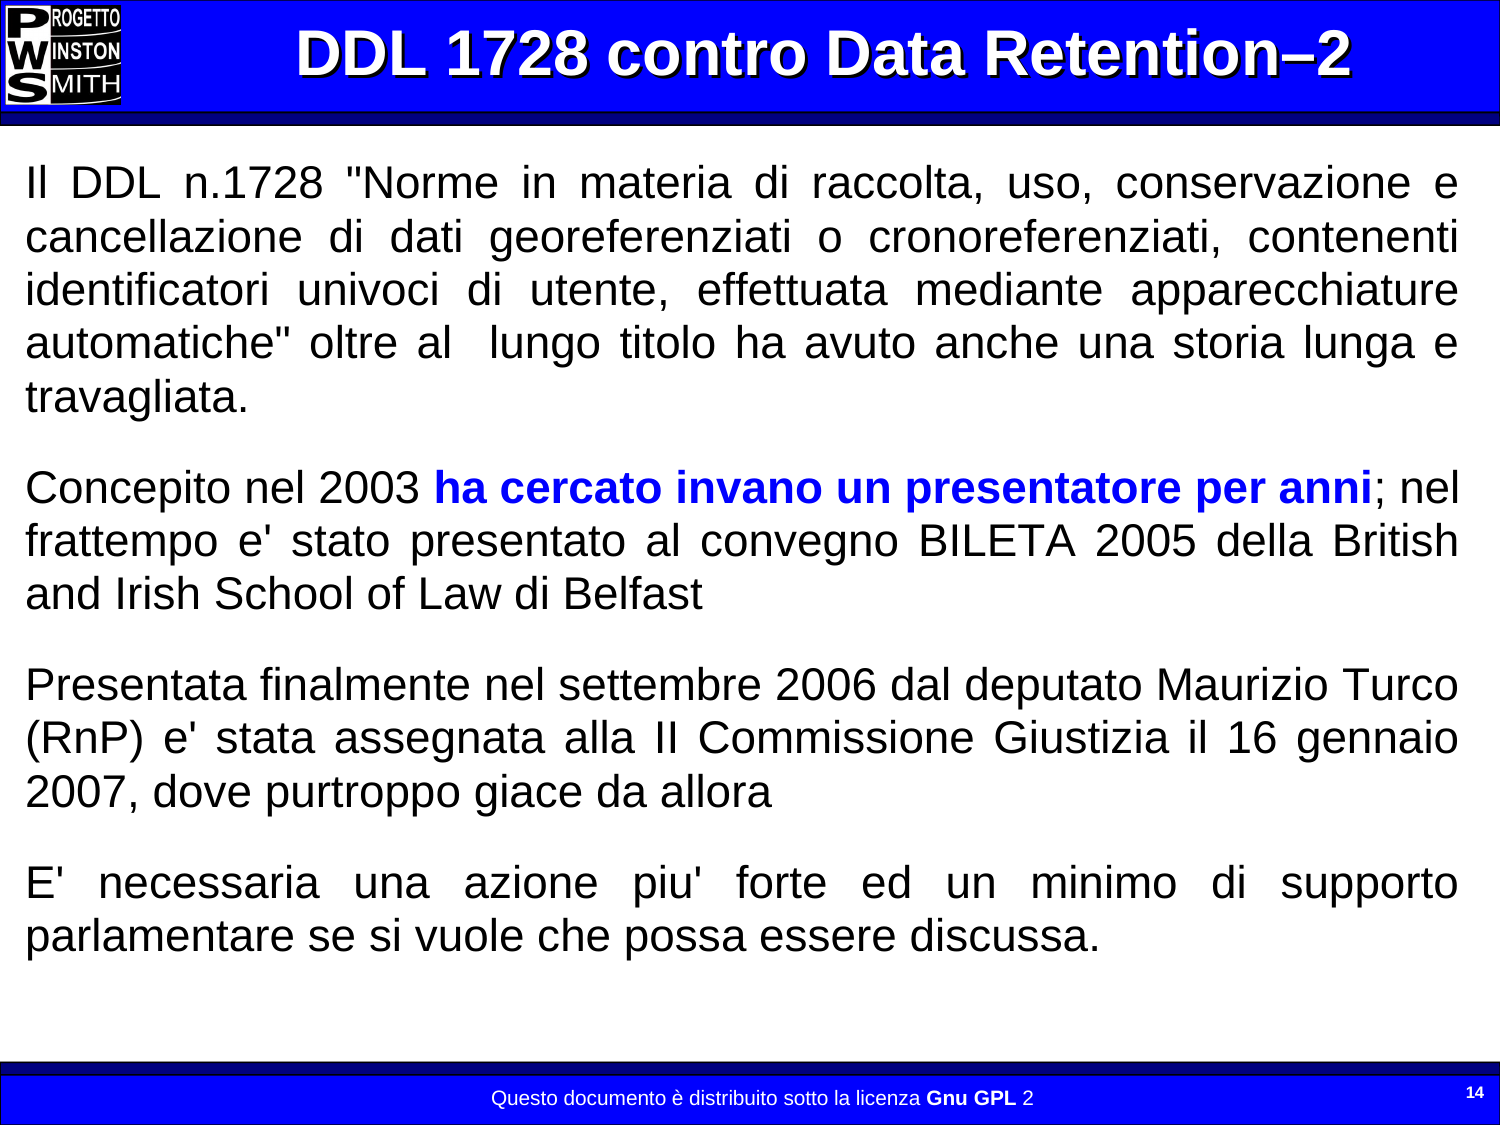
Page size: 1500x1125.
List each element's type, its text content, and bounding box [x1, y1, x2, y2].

text_box DDL 1728 contro Data Retention–2 [147, 6, 1500, 173]
picture [5, 5, 121, 105]
text_box Il DDL n.1728 "Norme in materia di raccolta, uso, conservazione e cancellazione di dati georeferenziati o cronoreferenziati, contenenti identificatori univoci di utente, effettuata mediante apparecchiature automatiche" oltre al lungo titolo ha avuto anche una storia lunga e travagliata. Concepito nel 2003 ha cercato invano un presentatore per anni; nel frattempo e' stato presentato al convegno BILETA 2005 della British and Irish School of Law di Belfast Presentata finalmente nel settembre 2006 dal deputato Maurizio Turco (RnP) e' stata assegnata alla II Commissione Giustizia il 16 gennaio 2007, dove purtroppo giace da allora E' necessaria una azione piu' forte ed un minimo di supporto parlamentare se si vuole che possa essere discussa. [9, 147, 1477, 1061]
